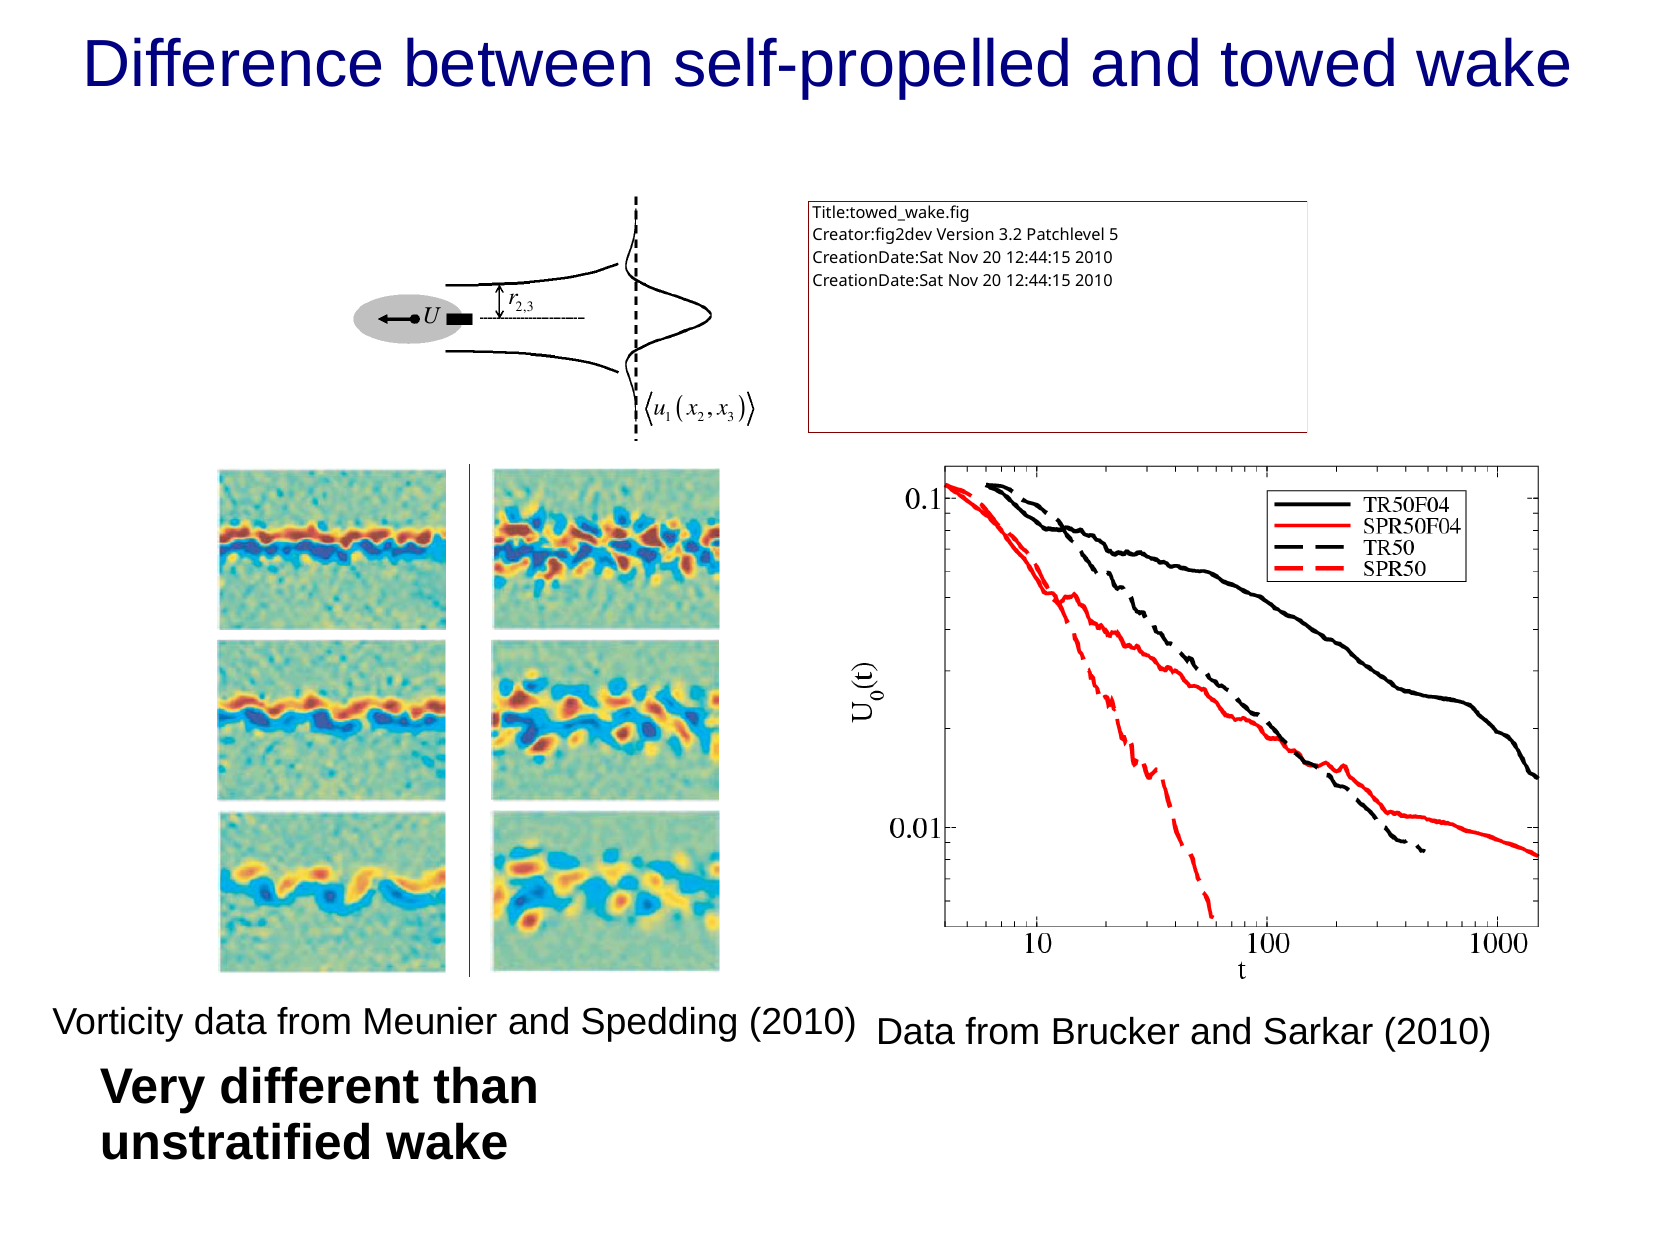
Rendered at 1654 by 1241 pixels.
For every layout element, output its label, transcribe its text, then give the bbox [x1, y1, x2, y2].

list Very different than unstratified wake [82, 149, 1571, 1163]
text_box Vorticity data from Meunier and Spedding (2010) [37, 993, 901, 1051]
picture [807, 199, 1308, 433]
title Difference between self-propelled and towed wake [82, 7, 1613, 120]
text_box Data from Brucker and Sarkar (2010) [861, 1003, 1555, 1103]
picture [342, 188, 759, 451]
picture [211, 464, 729, 977]
picture [850, 464, 1541, 981]
